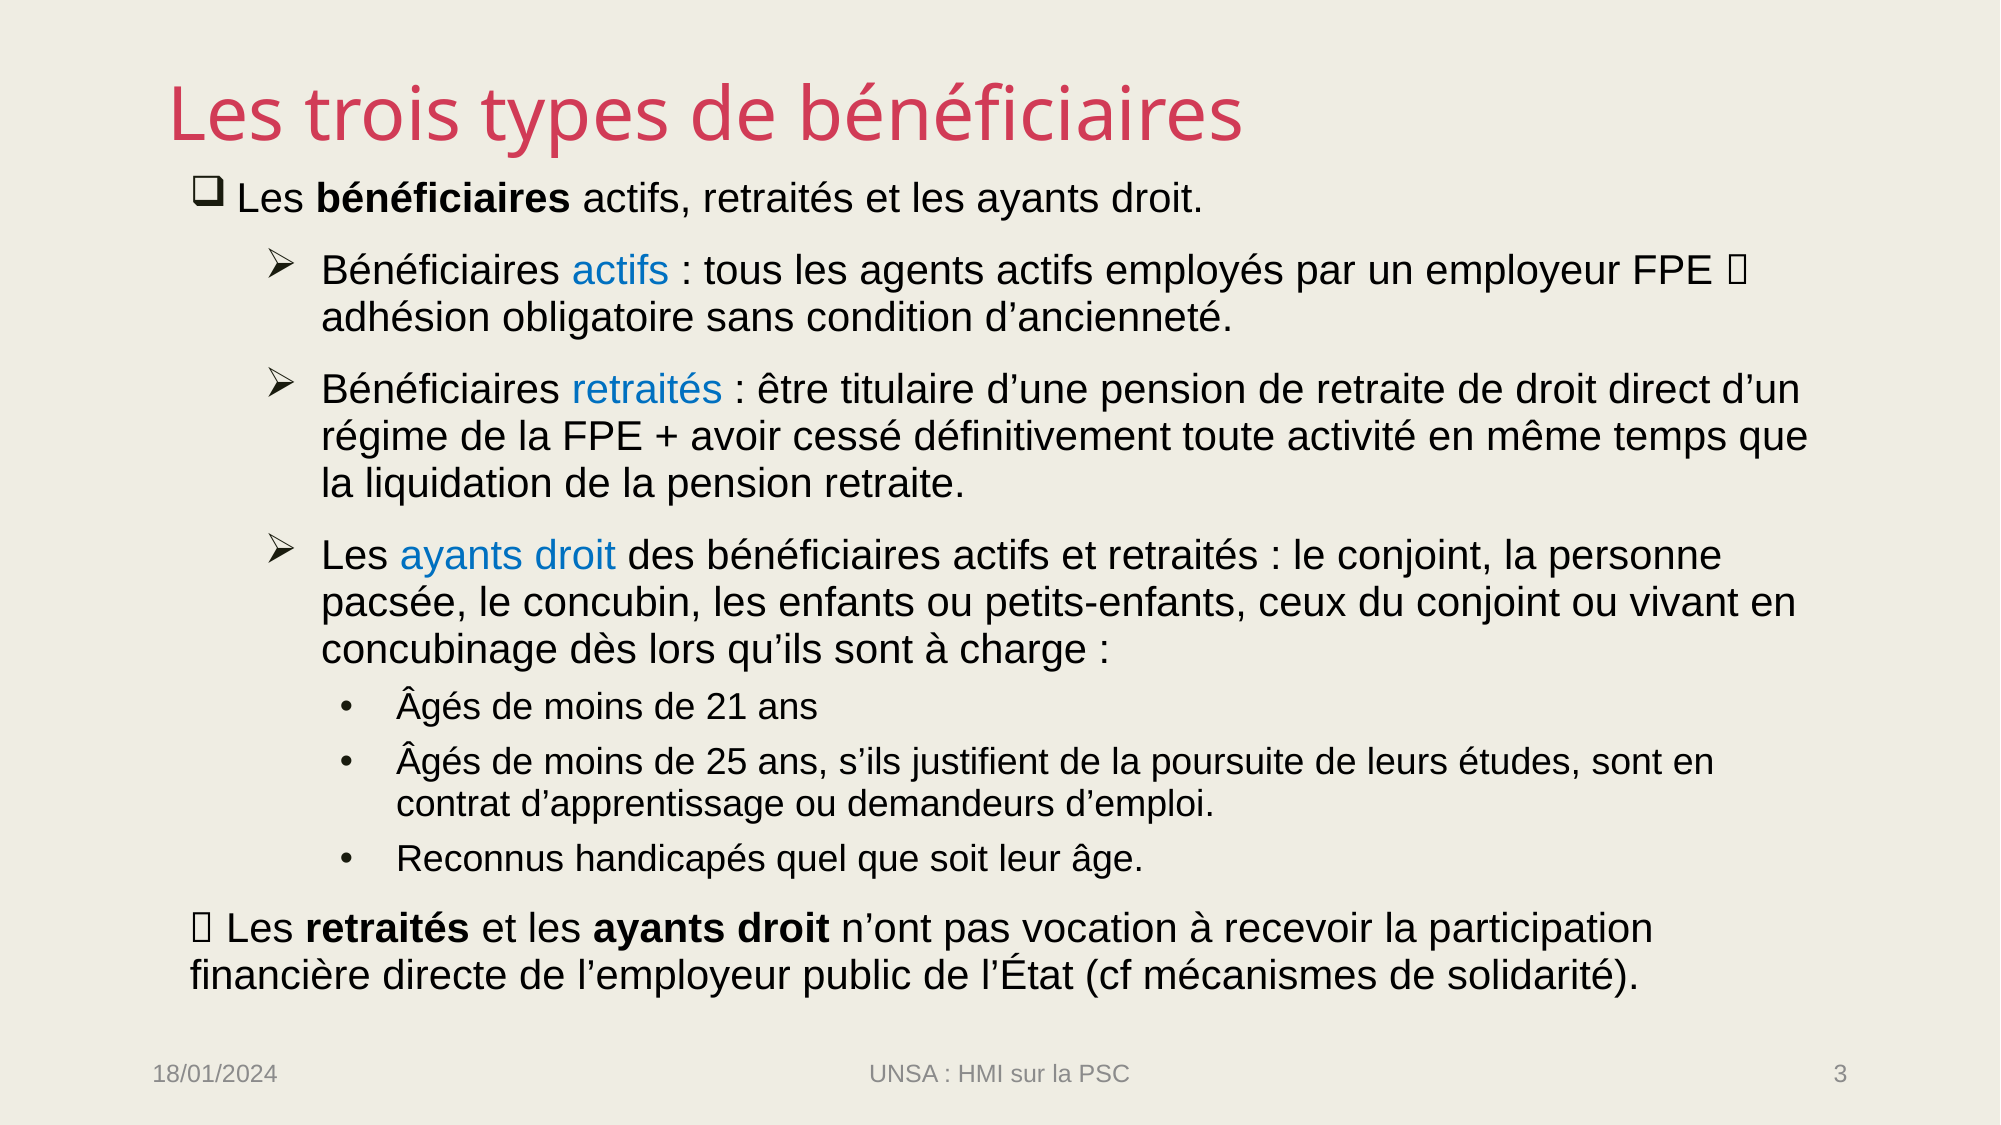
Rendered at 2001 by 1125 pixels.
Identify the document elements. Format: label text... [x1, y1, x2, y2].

slide_number <numéro> [1412, 1042, 1863, 1103]
text_box Les bénéficiaires actifs, retraités et les ayants droit. Bénéficiaires actifs : tous les agents actifs employés par un employeur FPE  adhésion obligatoire sans condition d’ancienneté. Bénéficiaires retraités : être titulaire d’une pension de retraite de droit direct d’un régime de la FPE + avoir cessé définitivement toute activité en même temps que la liquidation de la pension retraite. Les ayants droit des bénéficiaires actifs et retraités : le conjoint, la personne pacsée, le concubin, les enfants ou petits-enfants, ceux du conjoint ou vivant en concubinage dès lors qu’ils sont à charge : Âgés de moins de 21 ans Âgés de moins de 25 ans, s’ils justifient de la poursuite de leurs études, sont en contrat d’apprentissage ou demandeurs d’emploi. Reconnus handicapés quel que soit leur âge.  Les retraités et les ayants droit n’ont pas vocation à recevoir la participation financière directe de l’employeur public de l’État (cf mécanismes de solidarité). [174, 167, 1828, 1024]
slide_number 18/01/2024 [137, 1042, 588, 1103]
text_box Les trois types de bénéficiaires [152, 69, 1728, 188]
footer UNSA : HMI sur la PSC [662, 1042, 1338, 1103]
